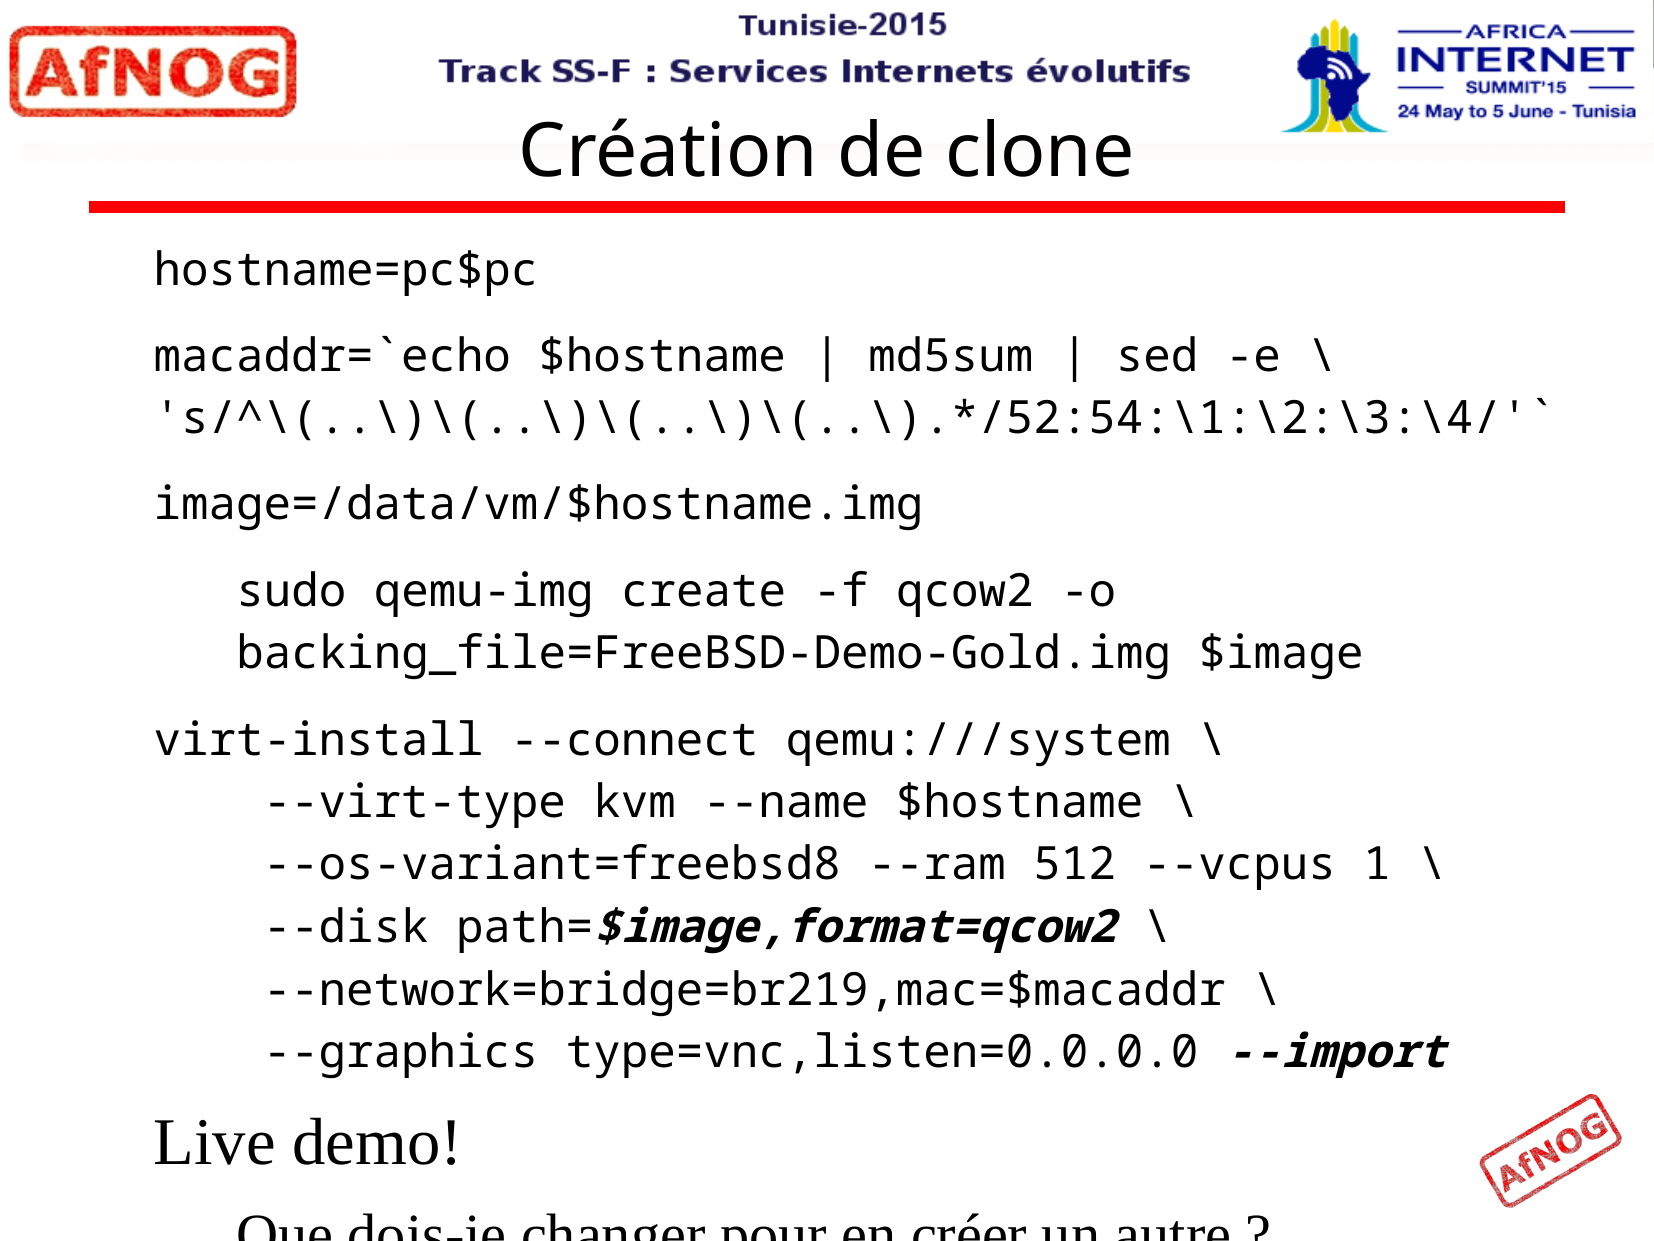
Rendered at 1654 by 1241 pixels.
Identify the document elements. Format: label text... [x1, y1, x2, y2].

picture [1212, 1229, 1224, 1238]
picture [1080, 1230, 1091, 1241]
picture [876, 1230, 887, 1241]
picture [354, 1229, 367, 1241]
picture [487, 1229, 499, 1238]
picture [0, 0, 1654, 1241]
picture [667, 1229, 679, 1238]
picture [756, 1229, 771, 1241]
picture [989, 1229, 1001, 1238]
picture [963, 1229, 975, 1238]
title Création de clone [82, 59, 1571, 236]
picture [729, 1230, 742, 1241]
picture [848, 1229, 860, 1238]
picture [244, 1218, 270, 1241]
picture [555, 1230, 566, 1241]
picture [383, 1229, 398, 1241]
picture [314, 1229, 326, 1238]
list hostname=pc$pc macaddr=`echo $hostname | md5sum | sed -e \ 's/^\(..\)\(..\)\(..\)\(..\).*/52:54:\1:\2:\3:\4/'` image=/data/vm/$hostname.img sudo qemu-img create -f qcow2 -o backing_file=FreeBSD-Demo-Gold.img $image virt-install --connect qemu:///system \ --virt-type kvm --name $hostname \ --os-variant=freebsd8 --ram 512 --vcpus 1 \ --disk path=$image,format=qcow2 \ --network=bridge=br219,mac=$macaddr \ --graphics type=vnc,listen=0.0.0.0 --import Live demo! Que dois-je changer pour en créer un autre ? [82, 236, 1571, 1152]
picture [639, 1229, 651, 1241]
picture [610, 1230, 621, 1241]
